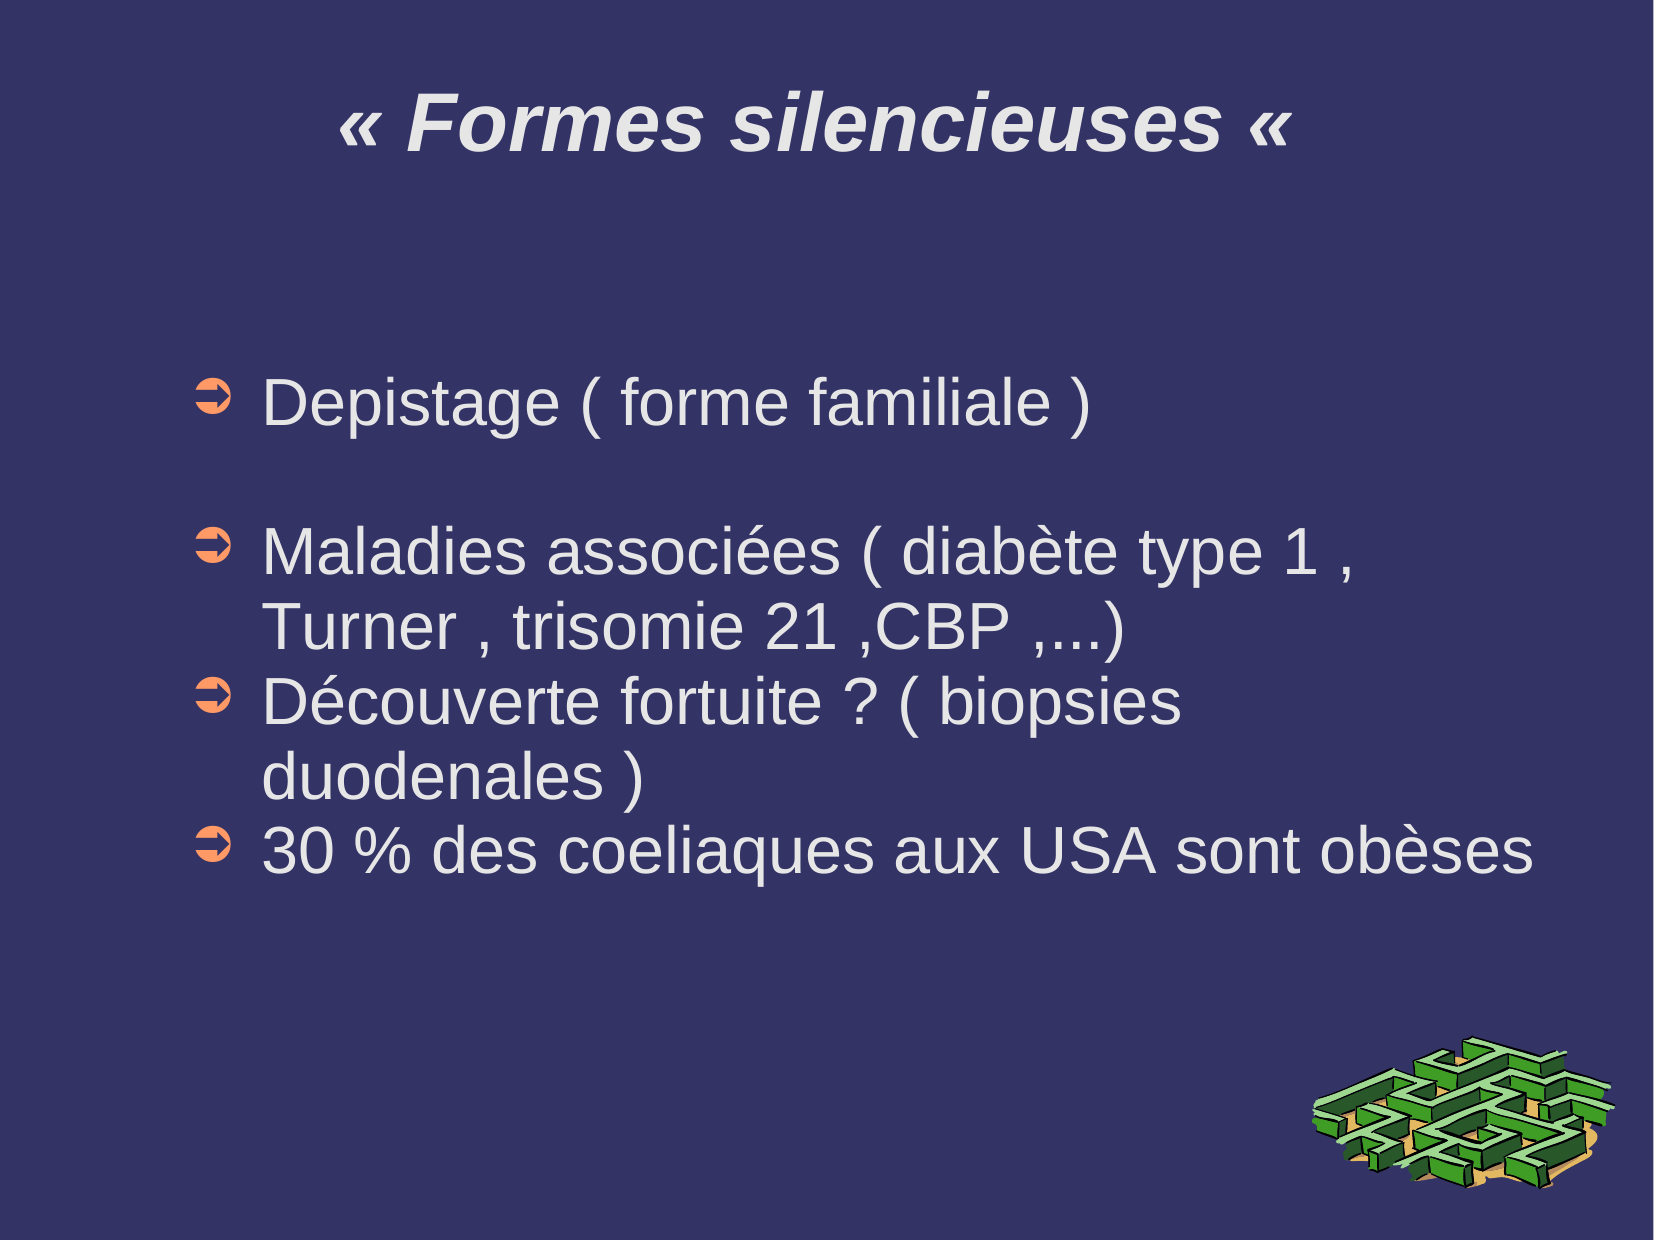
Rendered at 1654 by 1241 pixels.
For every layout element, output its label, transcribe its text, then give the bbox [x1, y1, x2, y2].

title « Formes silencieuses « [121, 19, 1534, 227]
list Depistage ( forme familiale ) Maladies associées ( diabète type 1 , Turner , trisomie 21 ,CBP ,...) Découverte fortuite ? ( biopsies duodenales ) 30 % des coeliaques aux USA sont obèses [178, 364, 1570, 1147]
